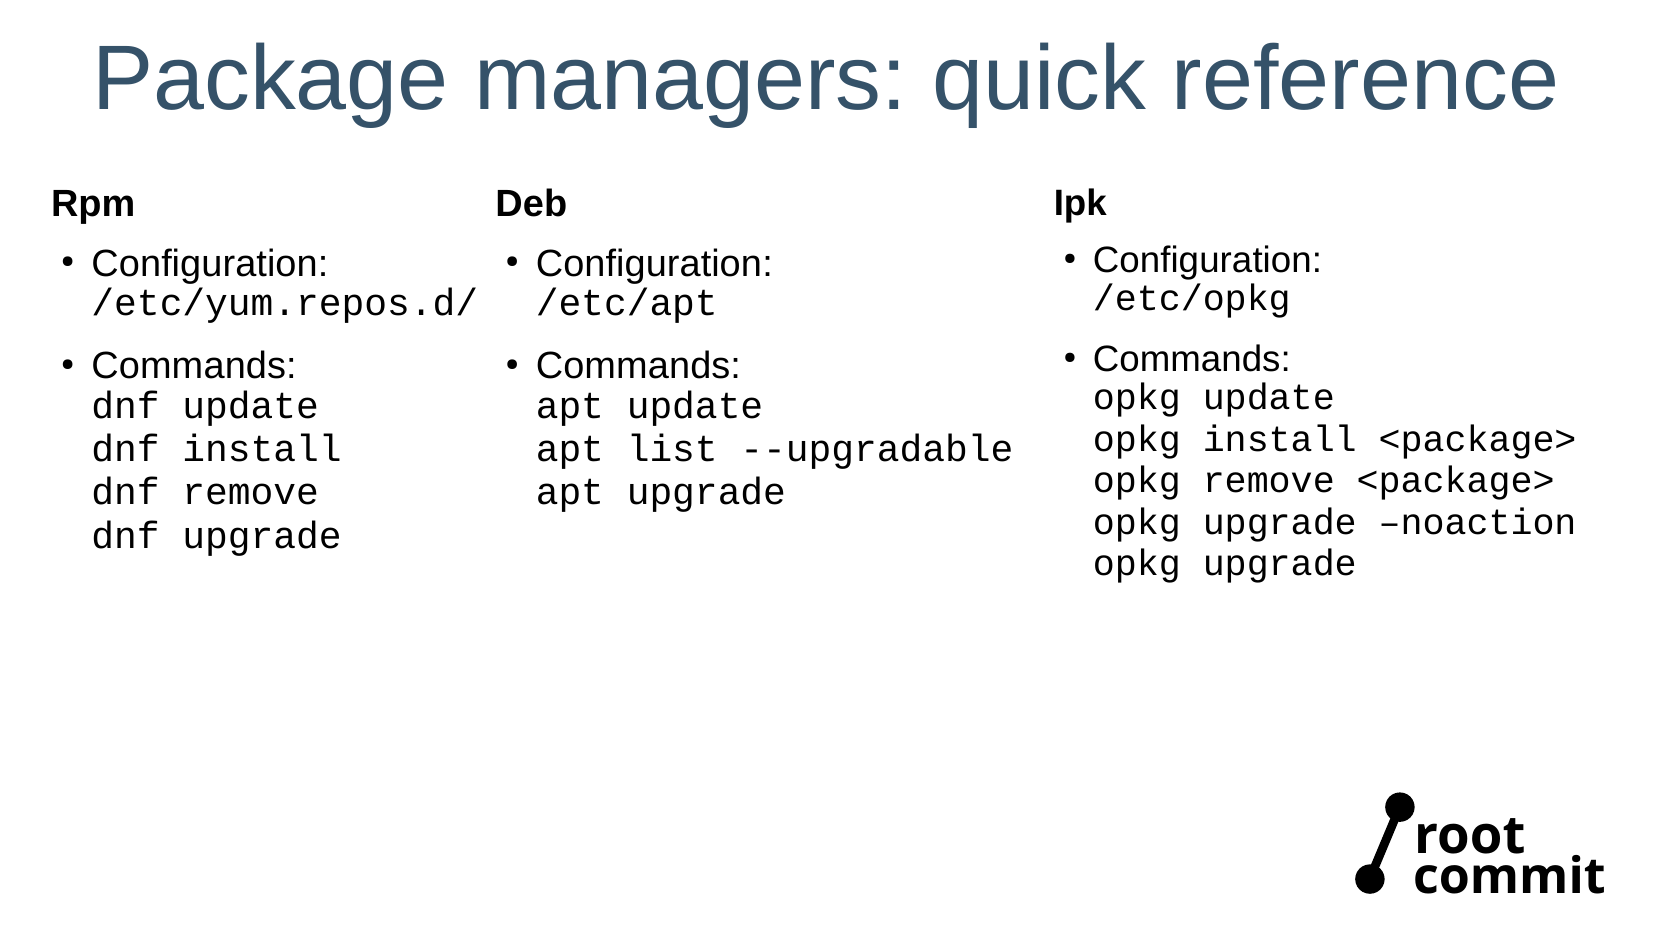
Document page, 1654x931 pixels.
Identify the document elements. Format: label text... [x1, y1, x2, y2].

list Deb Configuration: /etc/apt Commands: apt update apt list --upgradable apt upgrade [495, 182, 1047, 563]
list Rpm Configuration: /etc/yum.repos.d/ Commands: dnf update dnf install dnf remove dnf upgrade [51, 182, 495, 563]
list Ipk Configuration: /etc/opkg Commands: opkg update opkg install <package> opkg remove <package> opkg upgrade –noaction opkg upgrade [1053, 182, 1654, 601]
title Package managers: quick reference [82, 0, 1571, 156]
